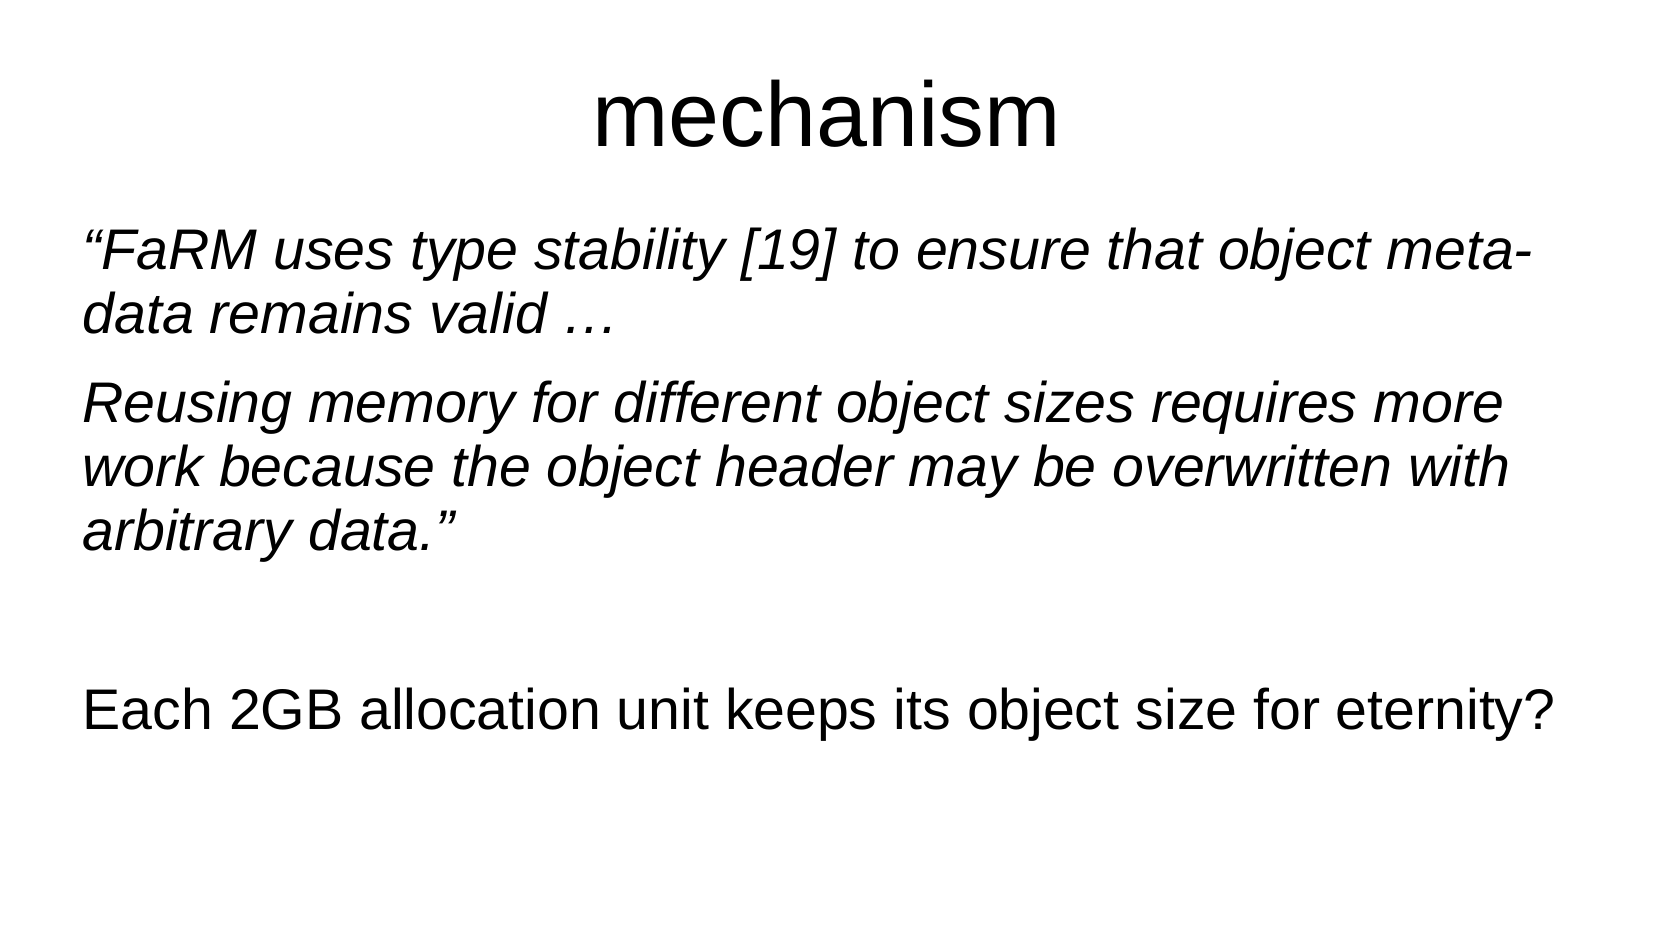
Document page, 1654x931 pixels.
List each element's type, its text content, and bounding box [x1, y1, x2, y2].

title mechanism [82, 37, 1571, 193]
list “FaRM uses type stability [19] to ensure that object meta-data remains valid … Reusing memory for different object sizes requires more work because the object header may be overwritten with arbitrary data.” Each 2GB allocation unit keeps its object size for eternity? [82, 217, 1571, 758]
